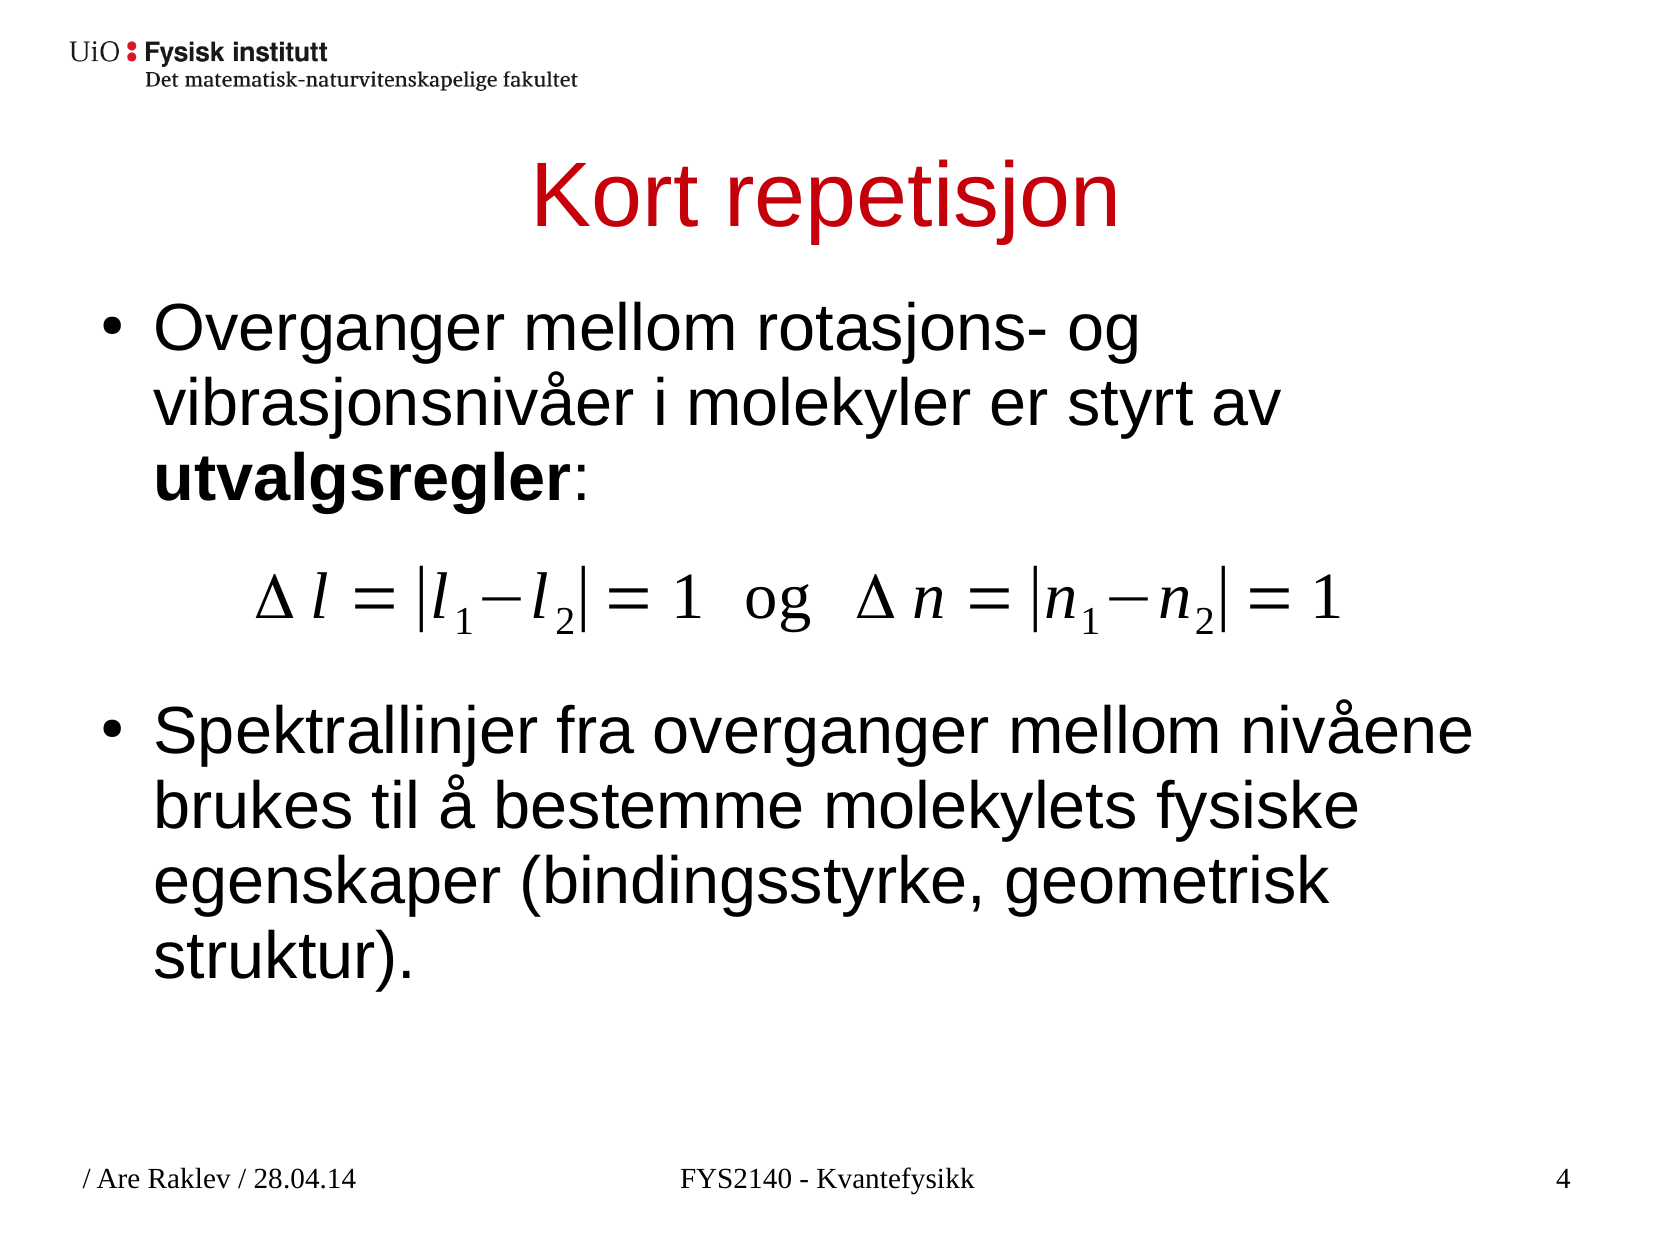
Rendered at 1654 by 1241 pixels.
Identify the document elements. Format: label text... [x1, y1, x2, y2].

chart [246, 560, 1351, 644]
list Overganger mellom rotasjons- og vibrasjonsnivåer i molekyler er styrt av utvalgsregler: Spektrallinjer fra overganger mellom nivåene brukes til å bestemme molekylets fysiske egenskaper (bindingsstyrke, geometrisk struktur). [82, 290, 1538, 1094]
picture [68, 37, 581, 93]
title Kort repetisjon [82, 90, 1571, 298]
